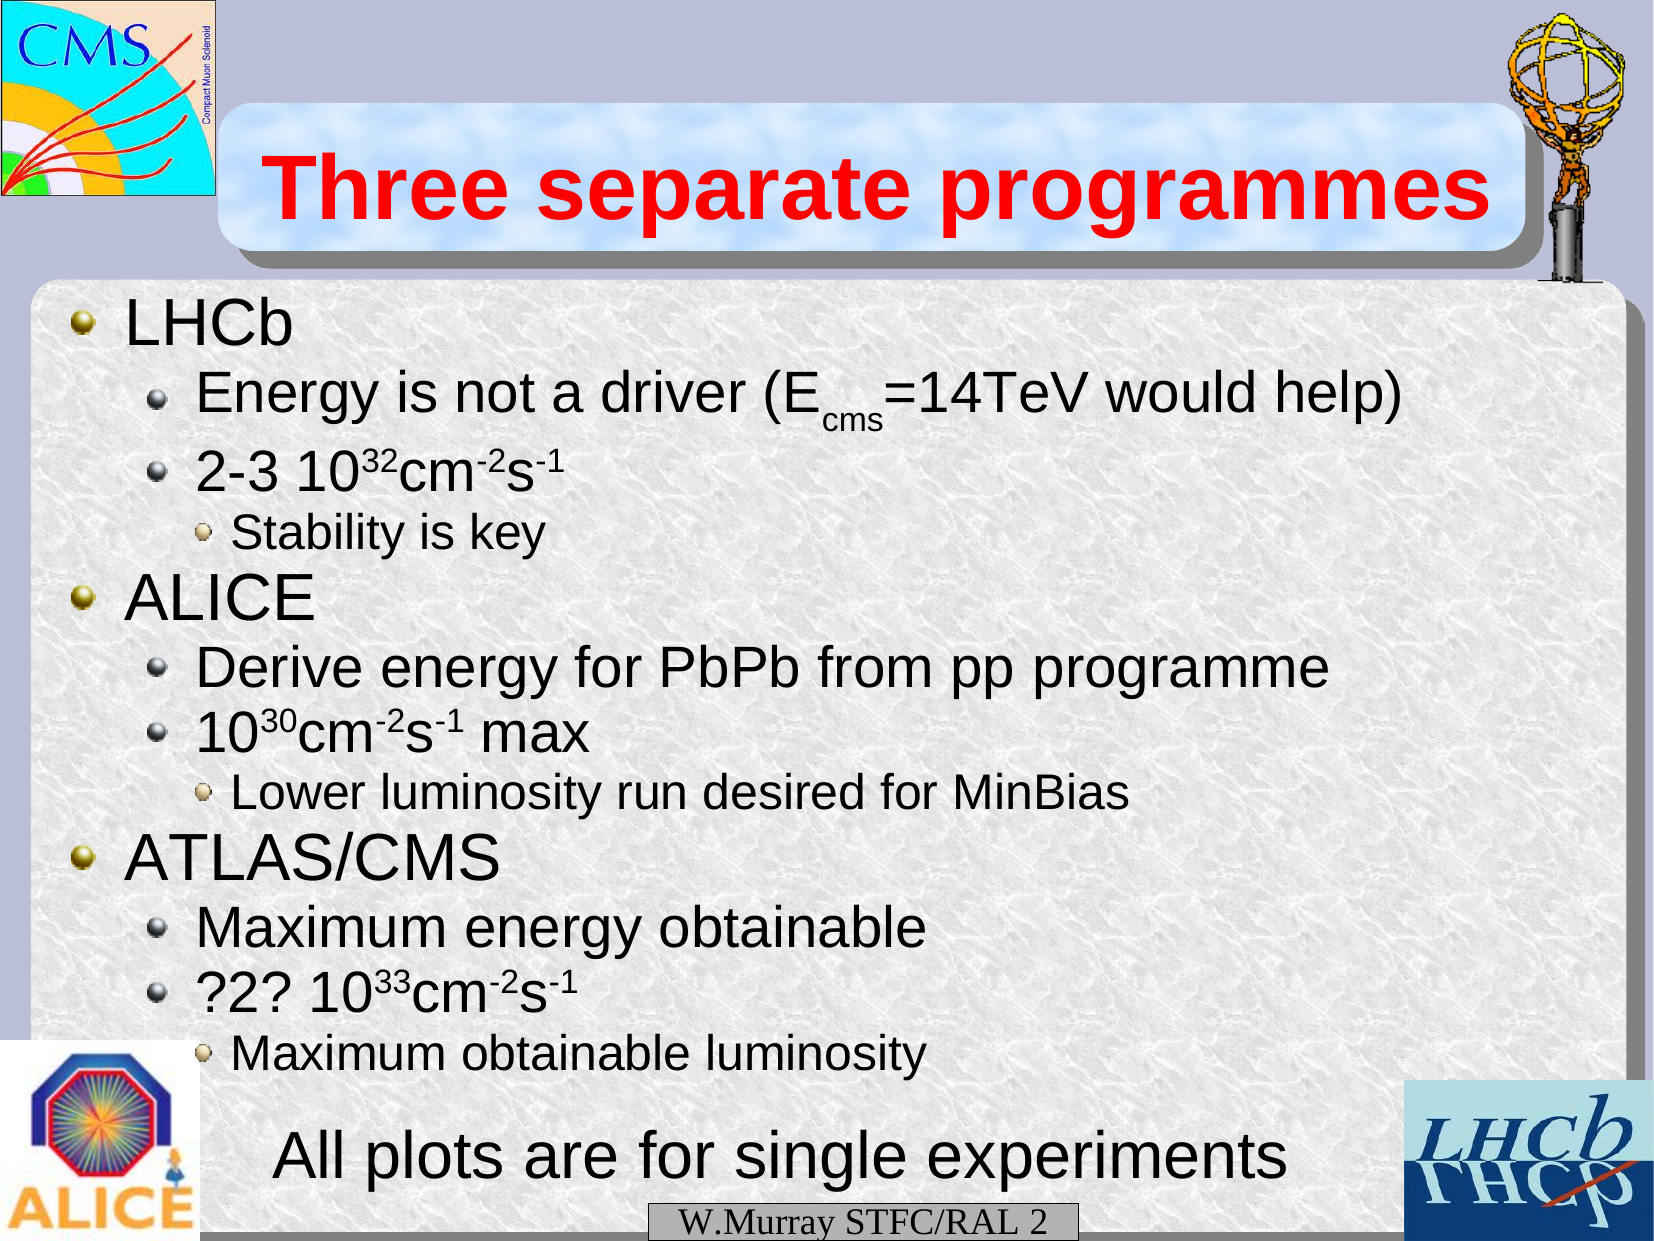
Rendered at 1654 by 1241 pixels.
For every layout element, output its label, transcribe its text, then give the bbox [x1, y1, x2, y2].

picture [0, 0, 1654, 1241]
list LHCb Energy is not a driver (Ecms=14TeV would help) 2-3 1032cm-2s-1 Stability is key ALICE Derive energy for PbPb from pp programme 1030cm-2s-1 max Lower luminosity run desired for MinBias ATLAS/CMS Maximum energy obtainable ?2? 1033cm-2s-1 Maximum obtainable luminosity All plots are for single experiments [53, 285, 1588, 1193]
title Three separate programmes [244, 112, 1512, 263]
picture [0, 0, 216, 196]
